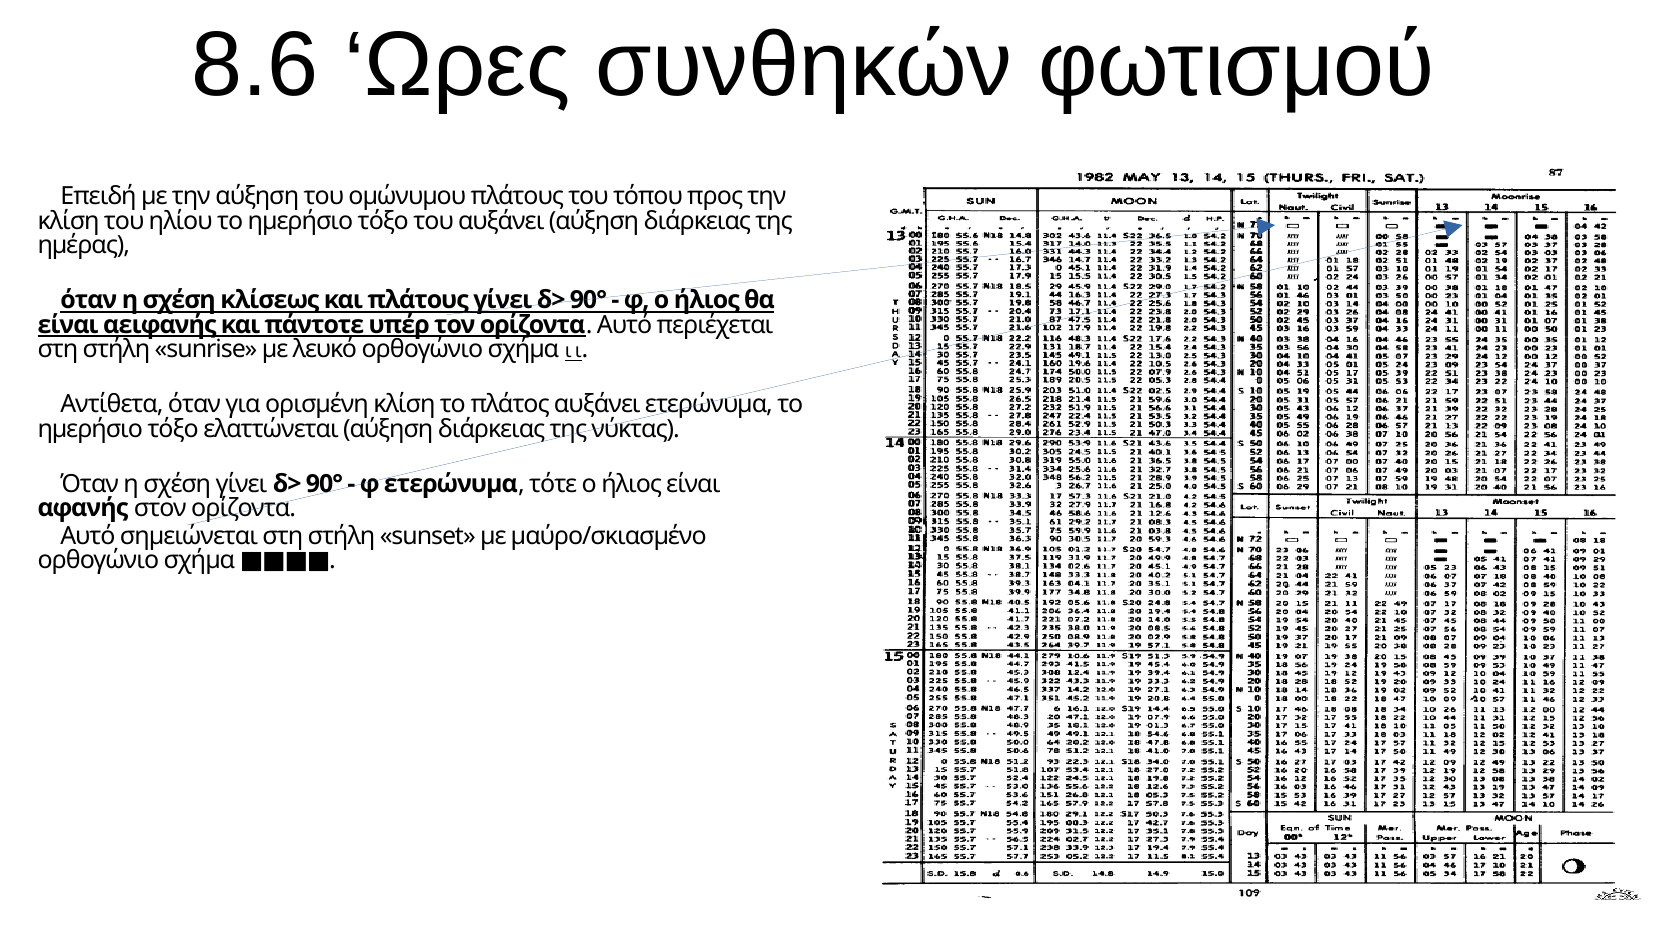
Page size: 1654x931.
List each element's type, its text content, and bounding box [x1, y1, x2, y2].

list Επειδή με την αύξηση του ομώνυμου πλάτους του τόπου προς την κλίση του ηλίου το ημερήσιο τόξο του αυξάνει (αύξηση διάρκειας της ημέρας), όταν η σχέση κλίσεως και πλάτους γίνει δ> 90° - φ, ο ήλιος θα είναι αειφανής και πάντοτε υπέρ τον ορίζοντα. Αυτό περιέχεται στη στήλη «sunrise» με λευκό ορθογώνιο σχήμα ι ι. Αντίθετα, όταν για ορισμένη κλίση το πλάτος αυ­ξάνει ετερώνυμα, το ημερήσιο τόξο ελαττώνεται (αύξηση διάρκειας της νύκτας). Όταν η σχέση γίνει δ> 90° - φ ετερώνυμα, τότε ο ήλιος είναι αφανής στον ορίζοντα. Αυτό σημειώνεται στη στήλη «sunset» με μαύρο/σκιασμένο ορθογώνιο σχήμα ■■■■. [37, 187, 809, 758]
picture [859, 149, 1651, 901]
title 8.6 ‘Ωρες συνθηκών φωτισμού [82, 12, 1571, 218]
